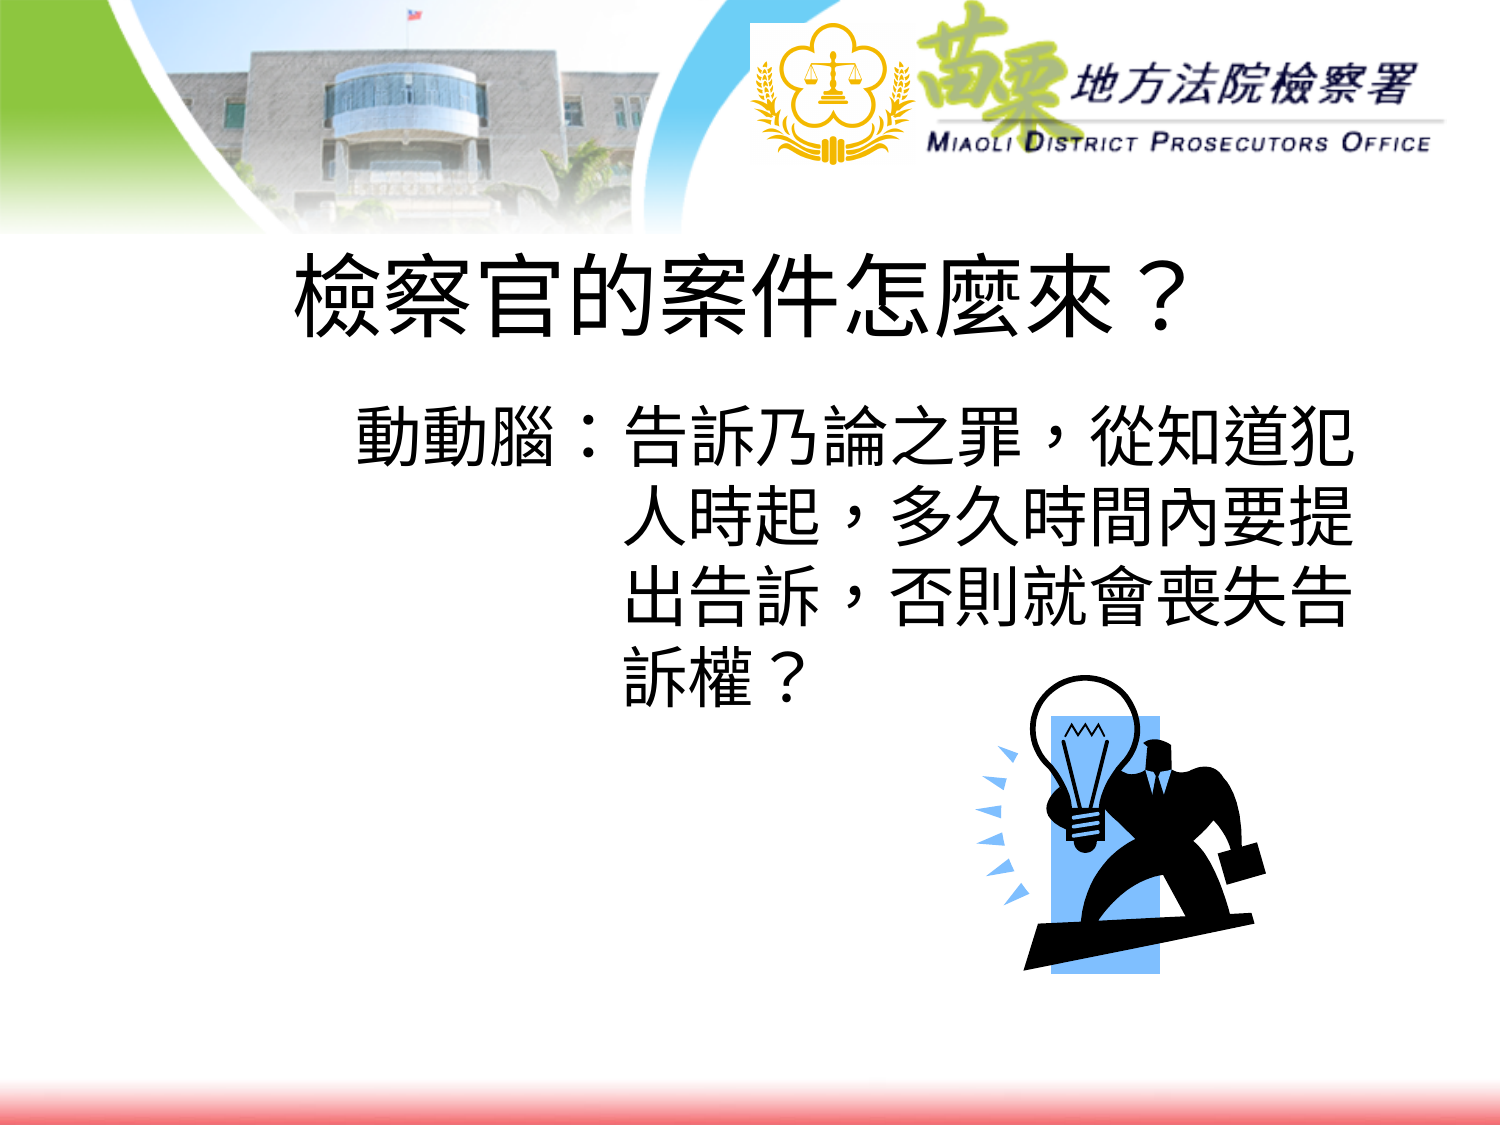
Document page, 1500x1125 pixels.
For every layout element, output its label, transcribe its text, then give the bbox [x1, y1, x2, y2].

list 動動腦：告訴乃論之罪，從知道犯人時起，多久時間內要提出告訴，否則就會喪失告訴權？ [75, 387, 1426, 1038]
title 檢察官的案件怎麼來？ [75, 200, 1426, 387]
picture [975, 675, 1266, 975]
